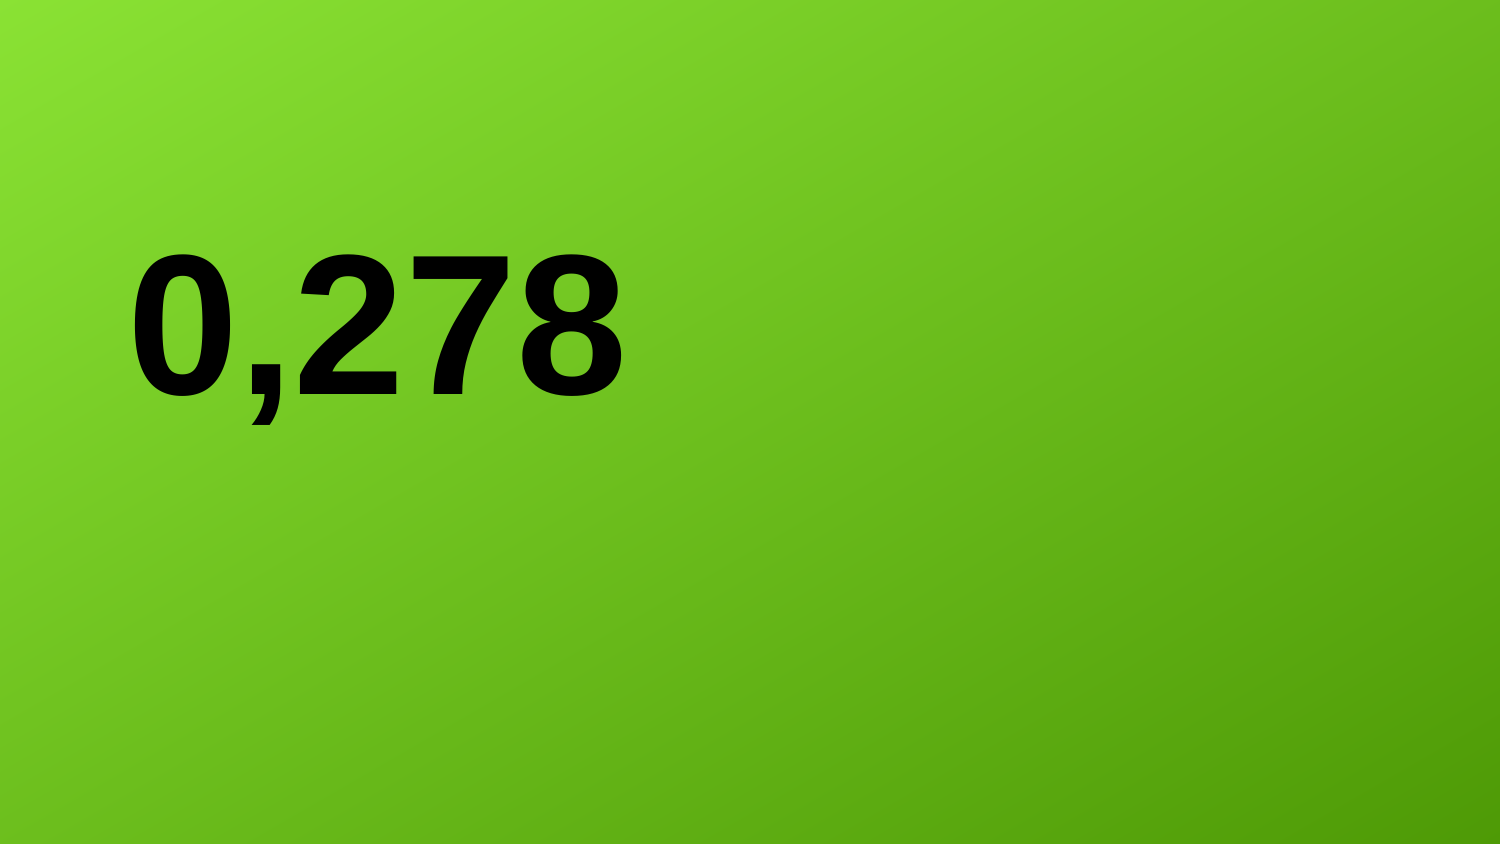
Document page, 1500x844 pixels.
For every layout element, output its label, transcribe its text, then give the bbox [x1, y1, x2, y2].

text_box 0,278 [554, 274, 589, 312]
text_box 0,278 [162, 276, 202, 374]
text_box 0,278 [112, 259, 1388, 450]
text_box 0,278 [551, 331, 593, 377]
